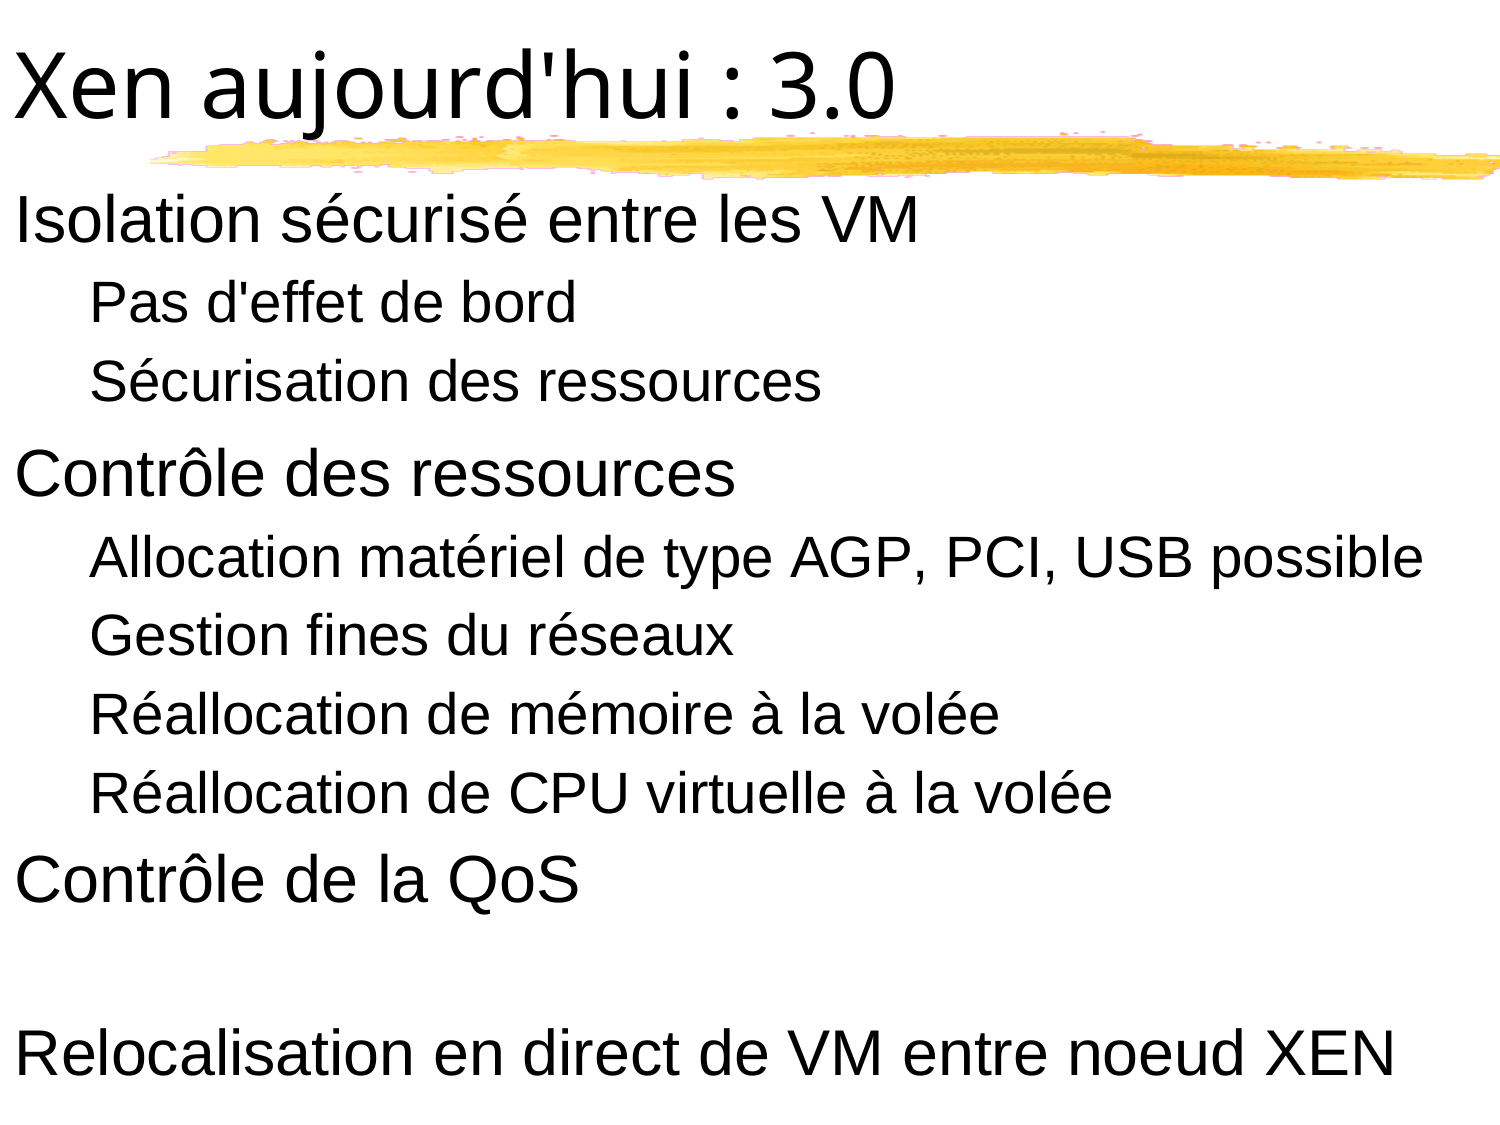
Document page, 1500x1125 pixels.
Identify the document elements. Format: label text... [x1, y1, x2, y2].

list Isolation sécurisé entre les VM Pas d'effet de bord Sécurisation des ressources Contrôle des ressources Allocation matériel de type AGP, PCI, USB possible Gestion fines du réseaux Réallocation de mémoire à la volée Réallocation de CPU virtuelle à la volée Contrôle de la QoS Relocalisation en direct de VM entre noeud XEN [0, 175, 1500, 1098]
picture [150, 148, 1500, 175]
title Xen aujourd'hui : 3.0 [0, 2, 1500, 148]
